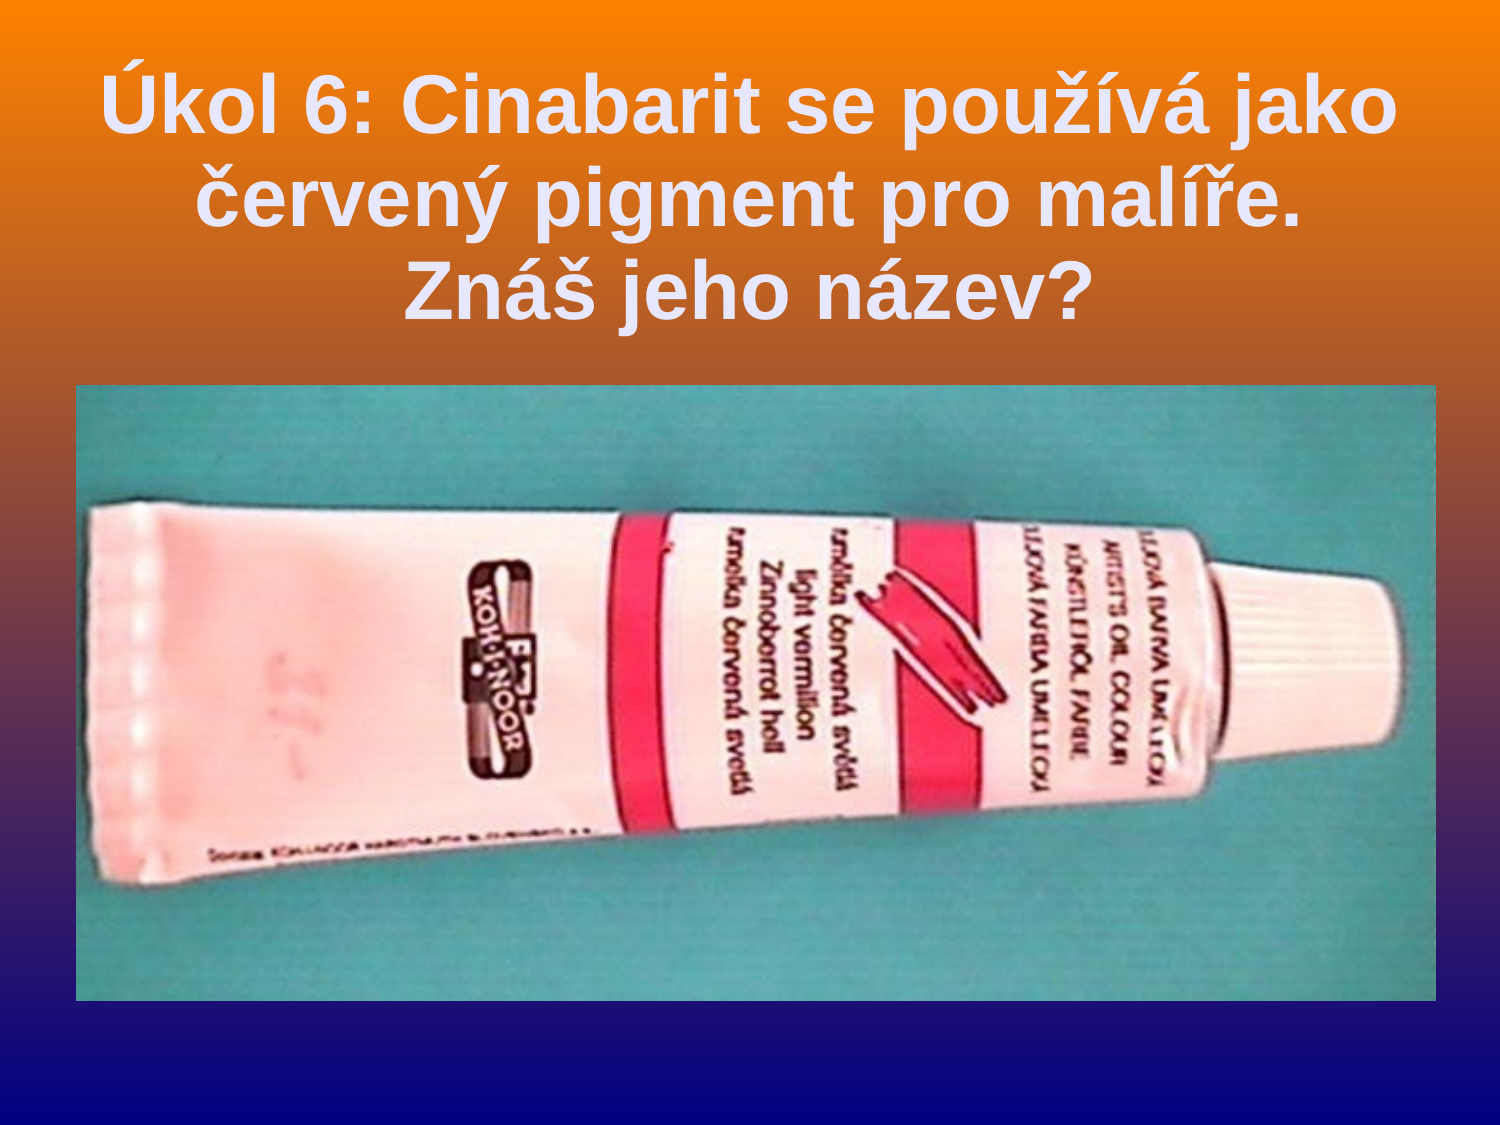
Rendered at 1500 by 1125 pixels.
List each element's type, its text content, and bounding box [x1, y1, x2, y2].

title Úkol 6: Cinabarit se používá jako červený pigment pro malíře. Znáš jeho název? [75, 45, 1426, 351]
text_box [76, 385, 1436, 1001]
